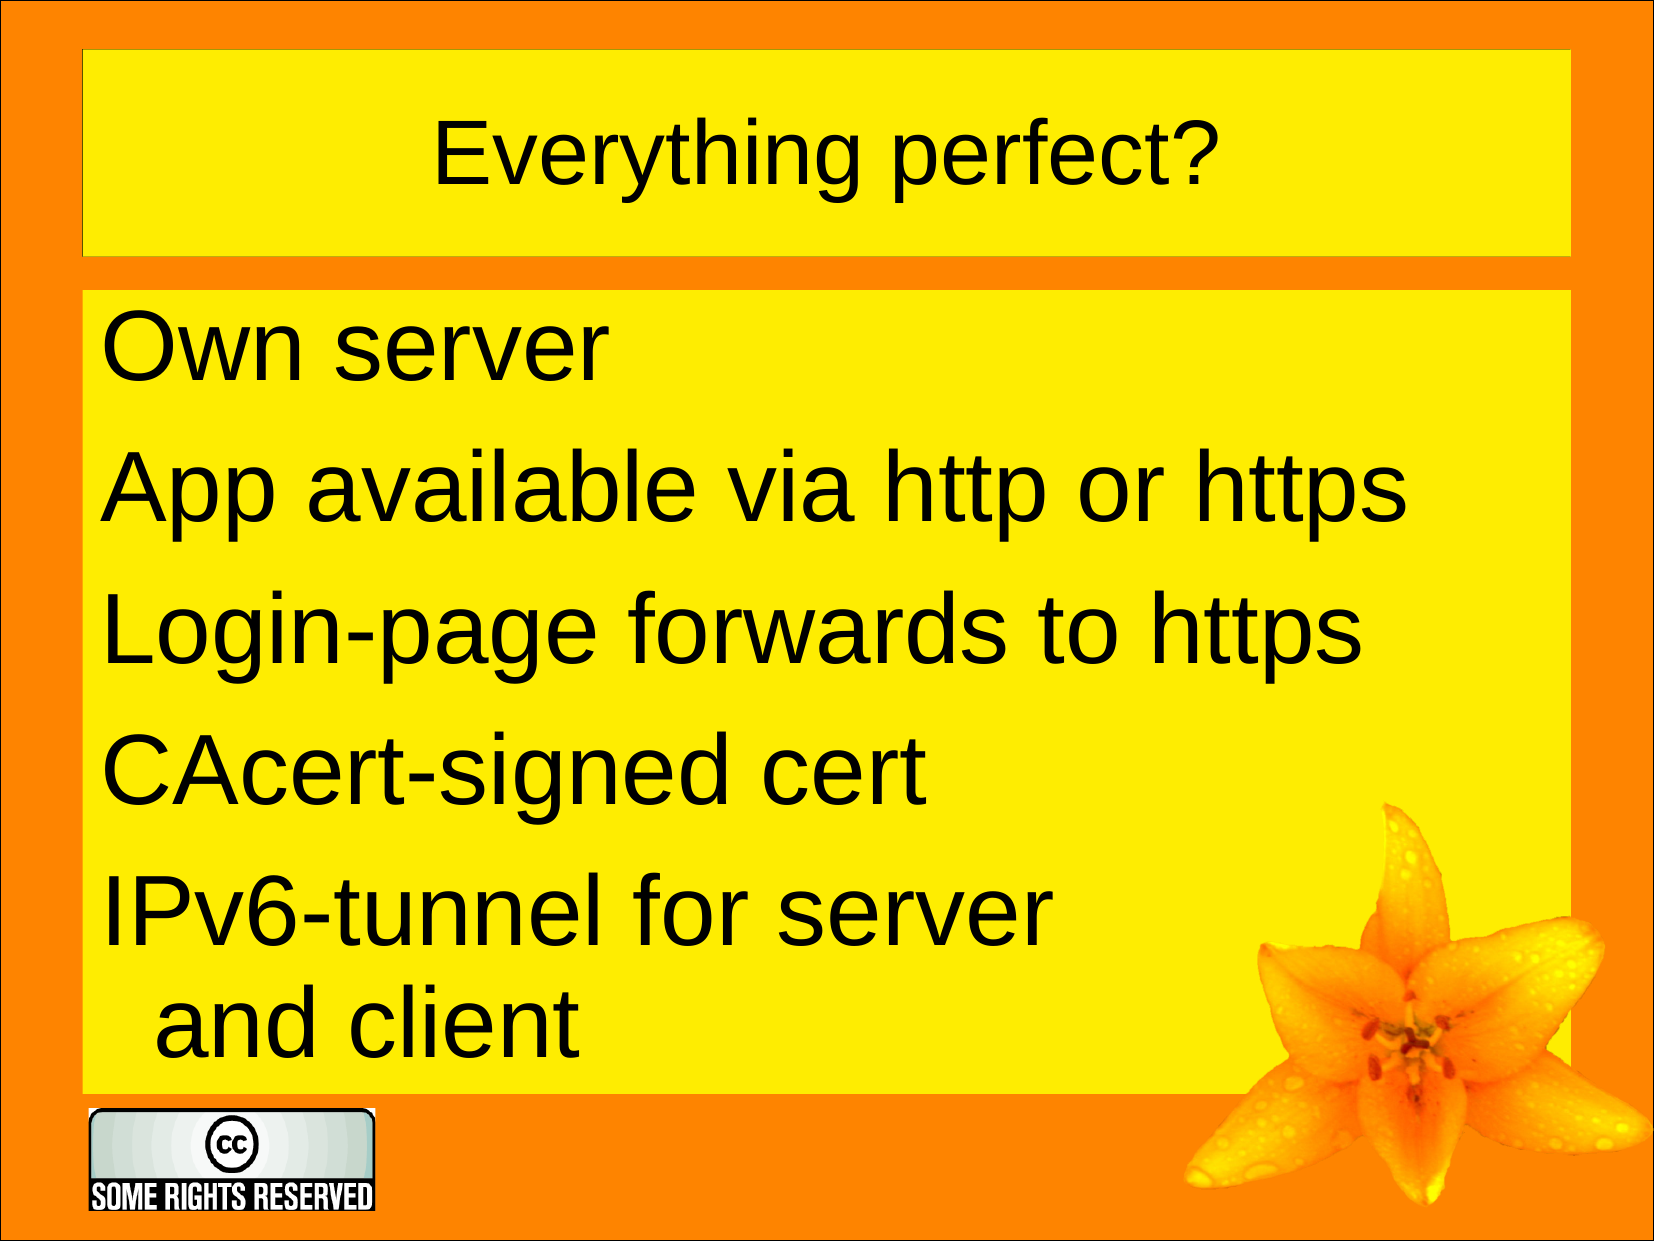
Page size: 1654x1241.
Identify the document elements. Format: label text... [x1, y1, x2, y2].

picture [1181, 767, 1654, 1241]
list Own server App available via http or https Login-page forwards to https CAcert-signed cert IPv6-tunnel for server and client [82, 290, 1571, 1094]
title Everything perfect? [82, 49, 1571, 257]
text_box [0, 0, 1654, 1241]
picture [88, 1108, 376, 1211]
